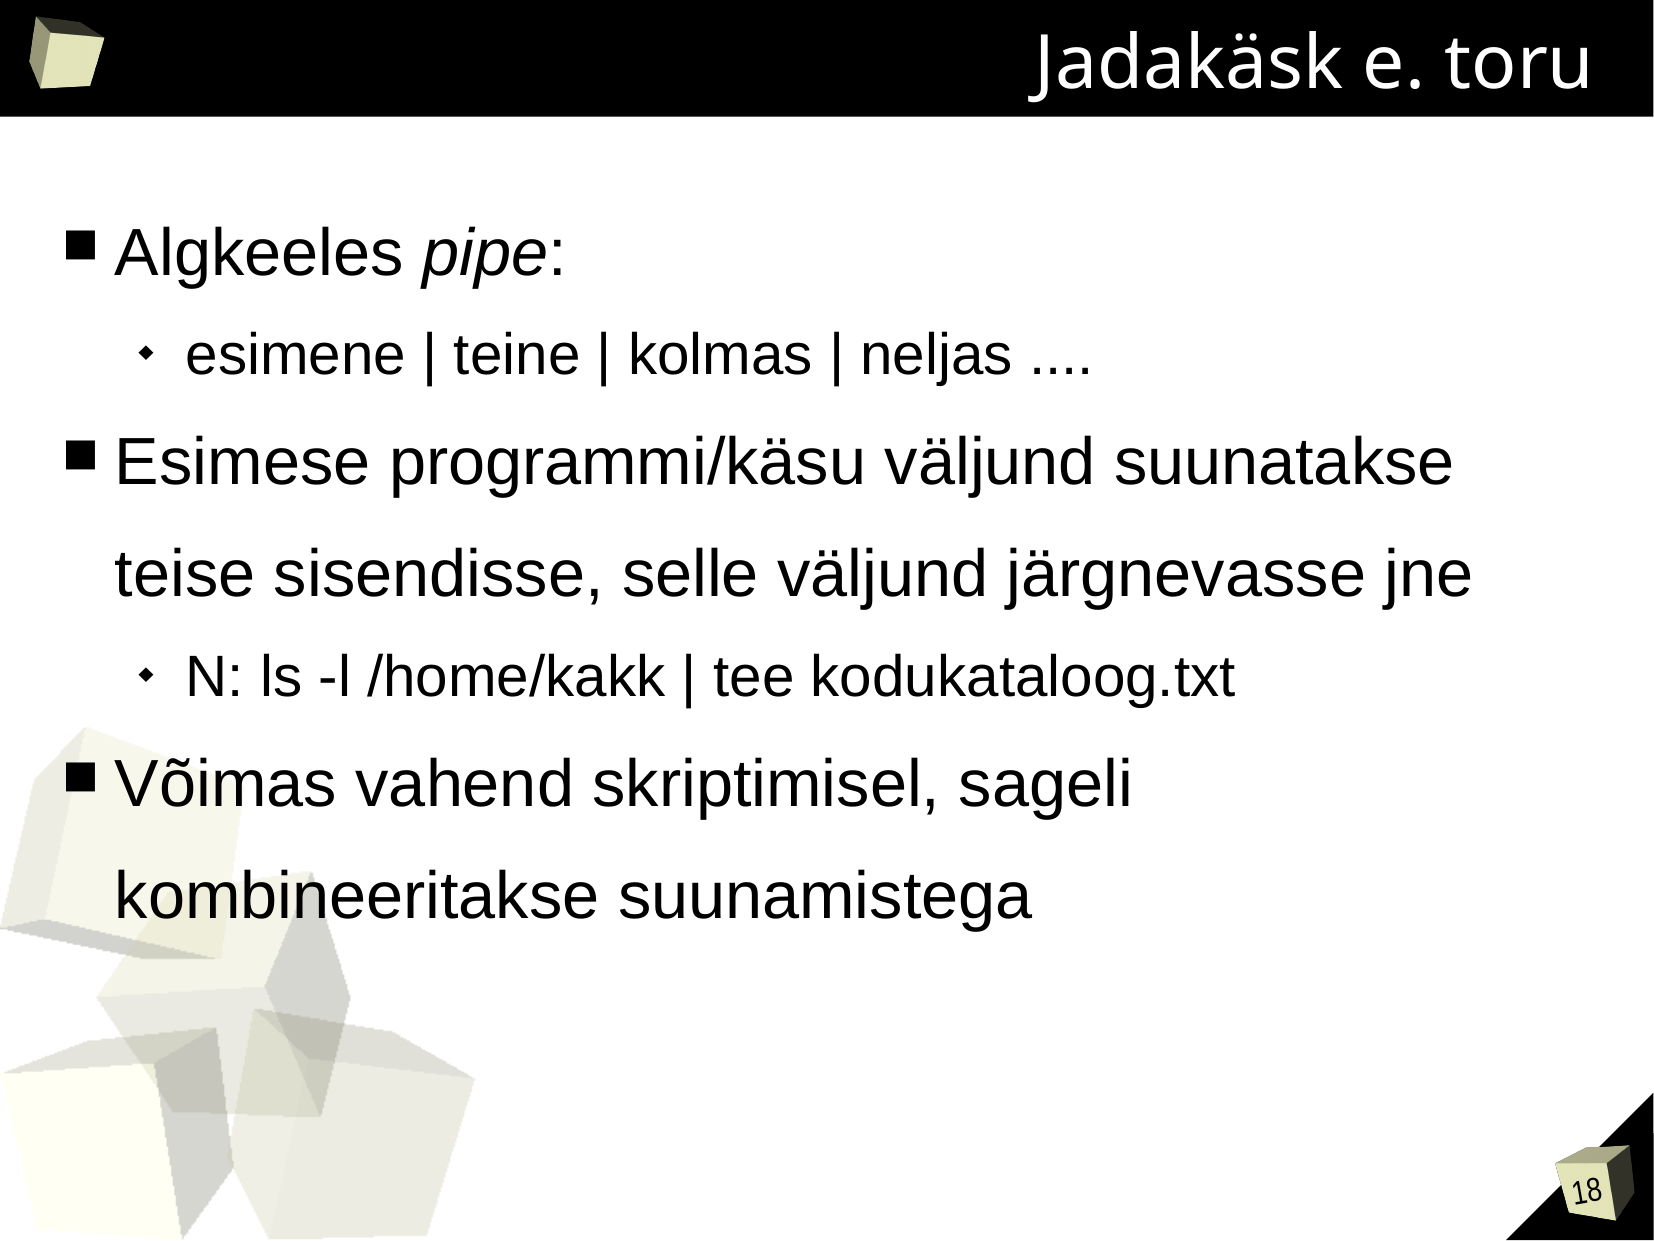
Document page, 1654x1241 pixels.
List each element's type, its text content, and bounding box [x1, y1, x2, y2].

title Jadakäsk e. toru [118, 0, 1595, 119]
picture [0, 726, 477, 1241]
list Algkeeles pipe: esimene | teine | kolmas | neljas .... Esimese programmi/käsu väljund suunatakse teise sisendisse, selle väljund järgnevasse jne N: ls -l /home/kakk | tee kodukataloog.txt Võimas vahend skriptimisel, sageli kombineeritakse suunamistega [44, 177, 1611, 1214]
